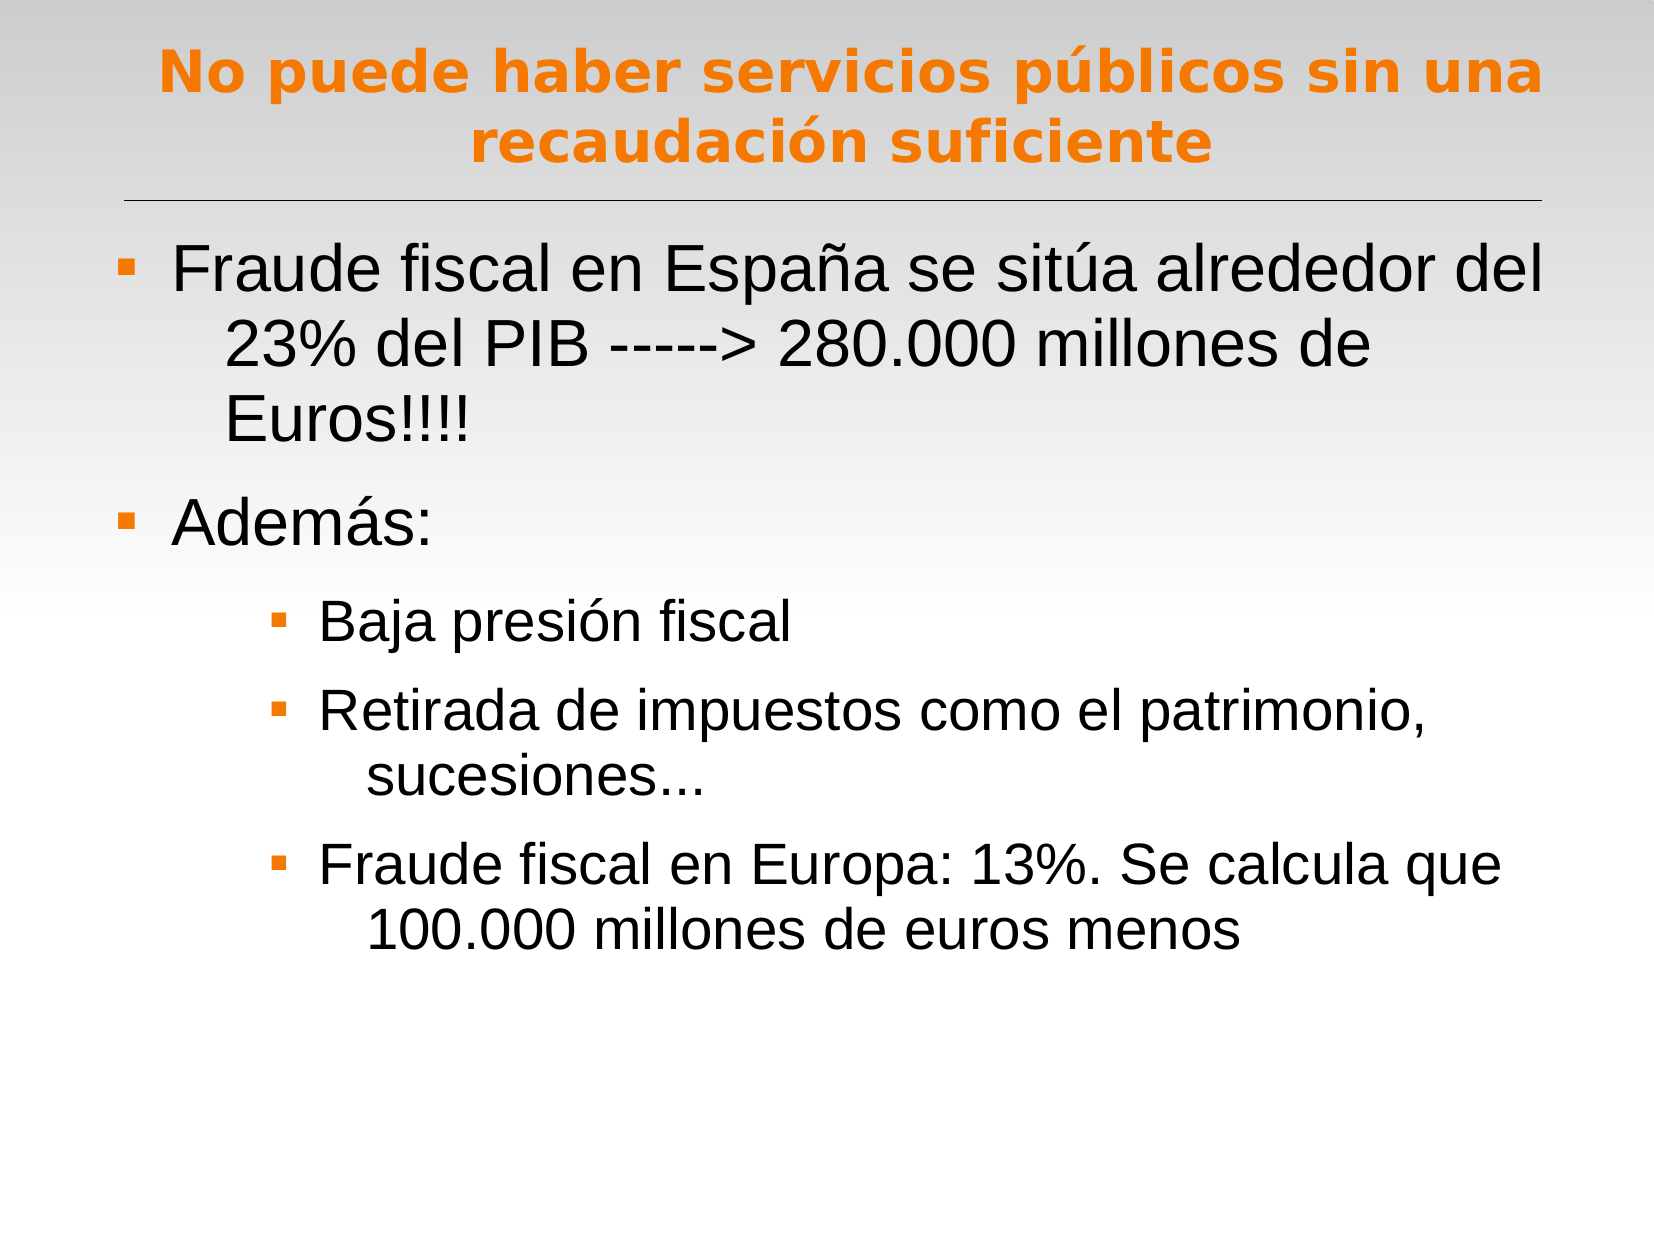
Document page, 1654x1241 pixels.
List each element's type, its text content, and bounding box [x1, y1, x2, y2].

list Fraude fiscal en España se sitúa alrededor del 23% del PIB -----> 280.000 millones de Euros!!!! Además: Baja presión fiscal Retirada de impuestos como el patrimonio, sucesiones... Fraude fiscal en Europa: 13%. Se calcula que 100.000 millones de euros menos [82, 231, 1571, 1050]
title No puede haber servicios públicos sin una recaudación suficiente [59, 25, 1625, 177]
